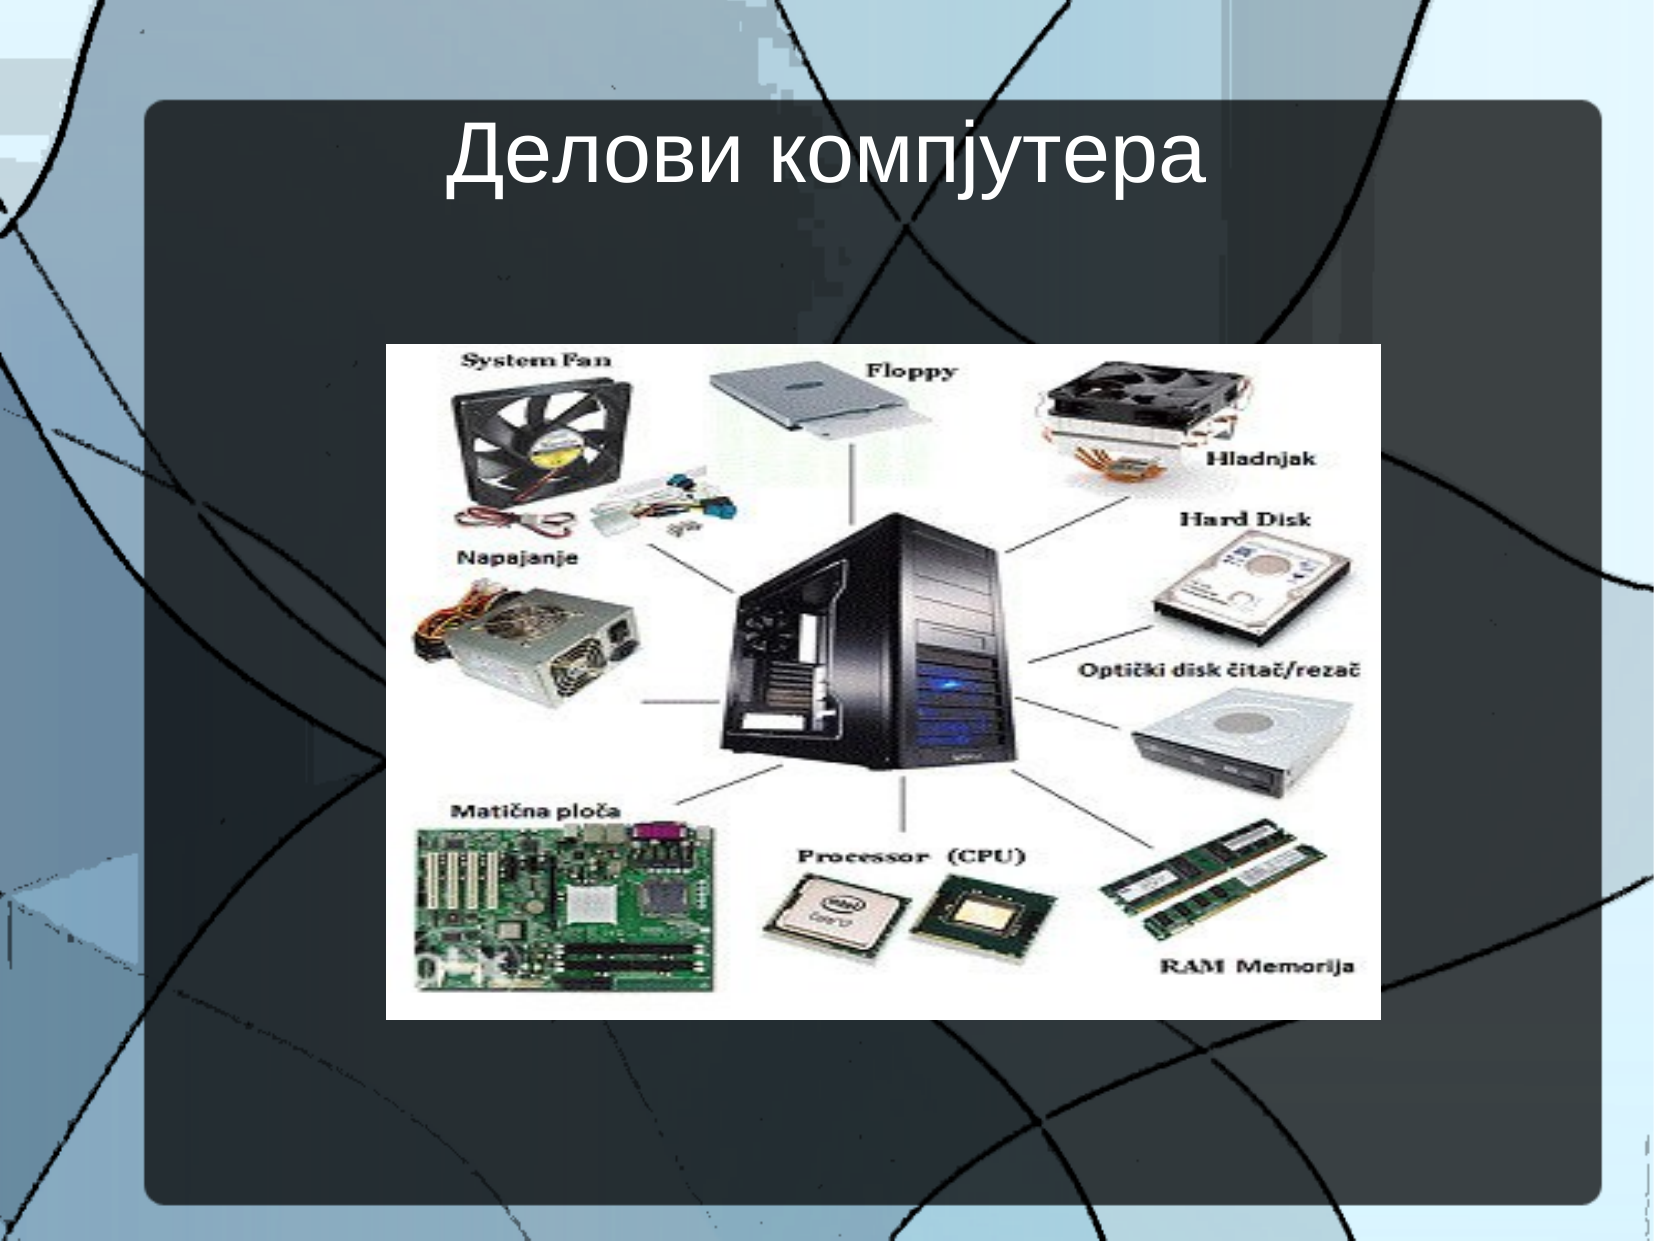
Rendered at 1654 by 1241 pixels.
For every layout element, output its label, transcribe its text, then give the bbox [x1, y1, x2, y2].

title Делови компјутера [82, 49, 1571, 257]
picture [0, 0, 1654, 1241]
